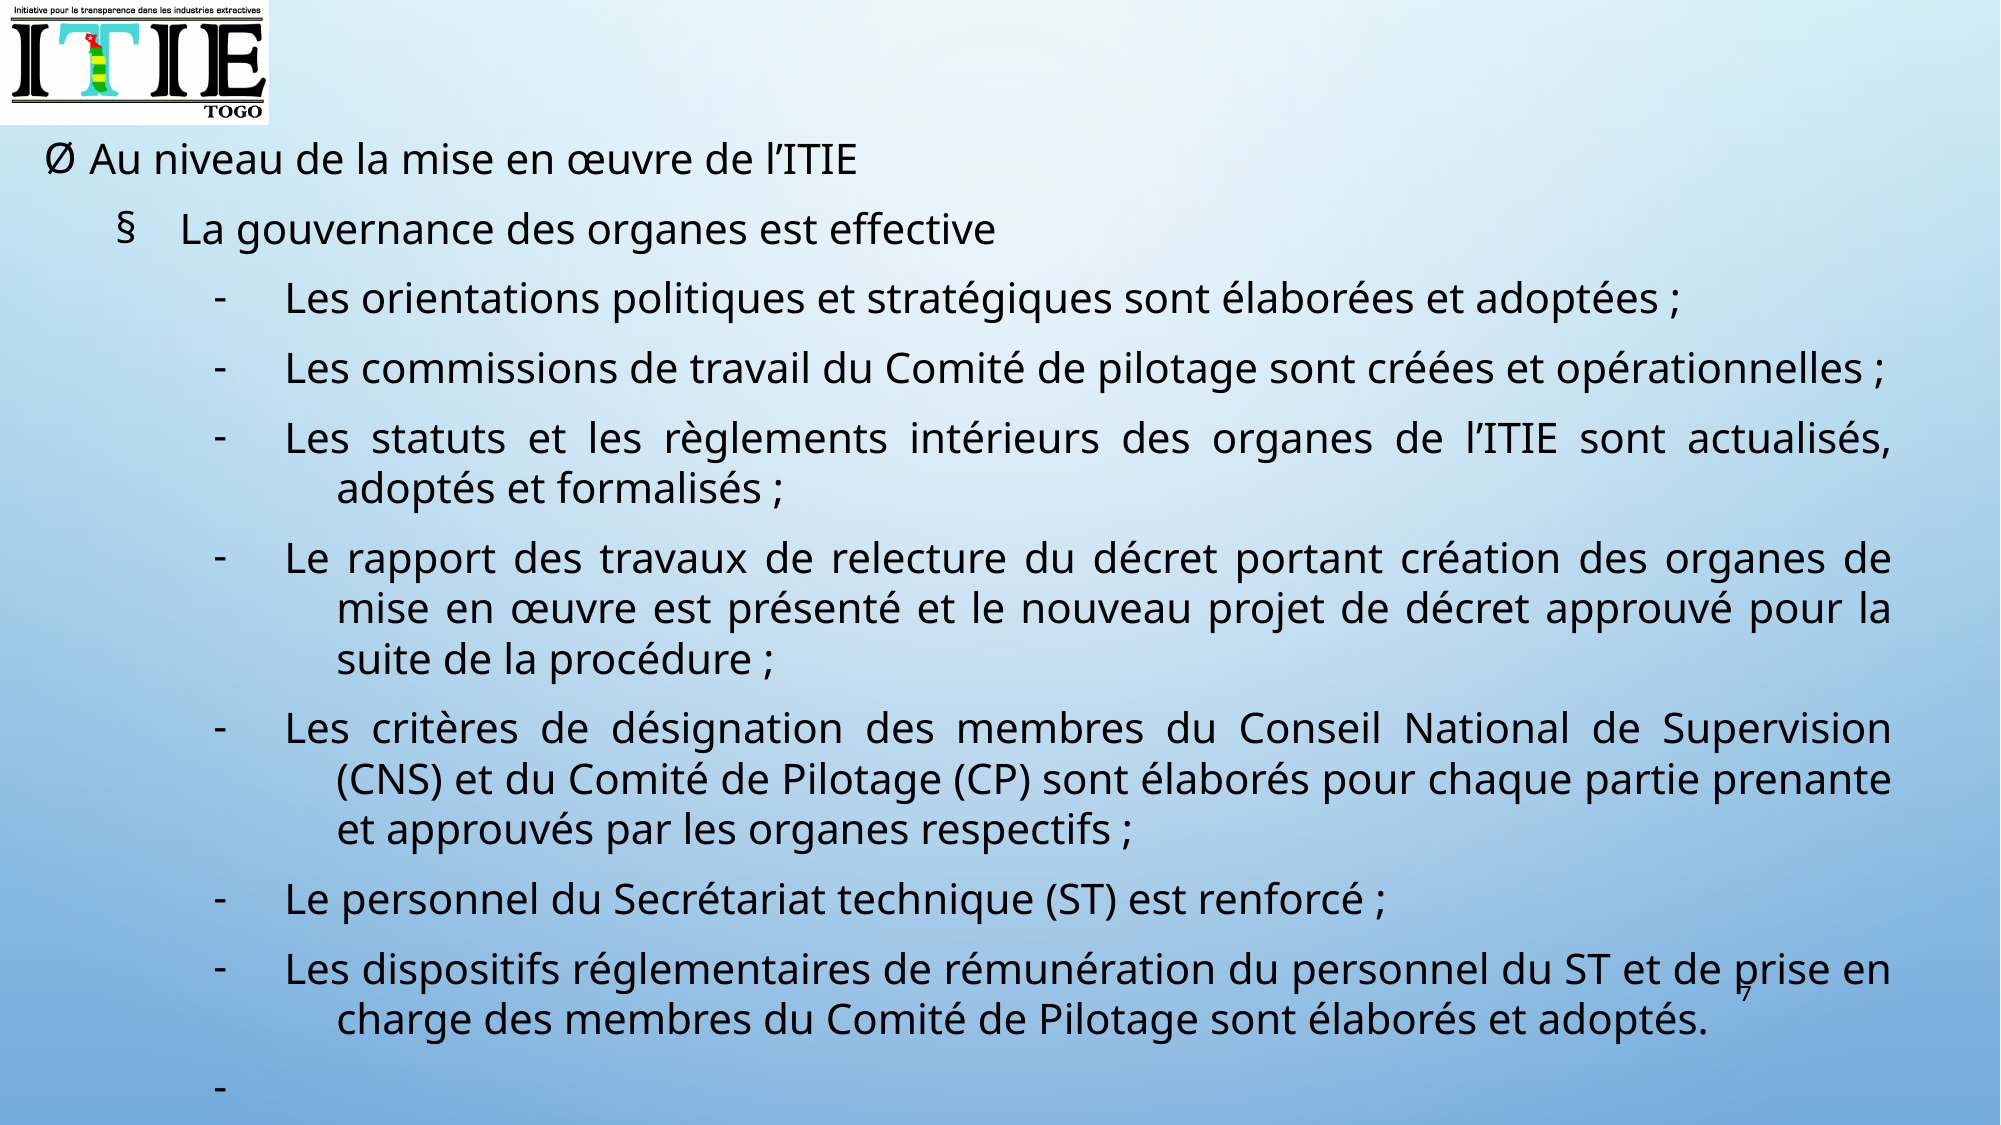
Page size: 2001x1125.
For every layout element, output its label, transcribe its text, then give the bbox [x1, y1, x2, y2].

text_box [1724, 965, 1851, 1025]
picture [0, 0, 269, 126]
list Au niveau de la mise en œuvre de l’ITIE La gouvernance des organes est effective Les orientations politiques et stratégiques sont élaborées et adoptées ; Les commissions de travail du Comité de pilotage sont créées et opérationnelles ; Les statuts et les règlements intérieurs des organes de l’ITIE sont actualisés, adoptés et formalisés ; Le rapport des travaux de relecture du décret portant création des organes de mise en œuvre est présenté et le nouveau projet de décret approuvé pour la suite de la procédure ; Les critères de désignation des membres du Conseil National de Supervision (CNS) et du Comité de Pilotage (CP) sont élaborés pour chaque partie prenante et approuvés par les organes respectifs ; Le personnel du Secrétariat technique (ST) est renforcé ; Les dispositifs réglementaires de rémunération du personnel du ST et de prise en charge des membres du Comité de Pilotage sont élaborés et adoptés. [28, 125, 1908, 1103]
